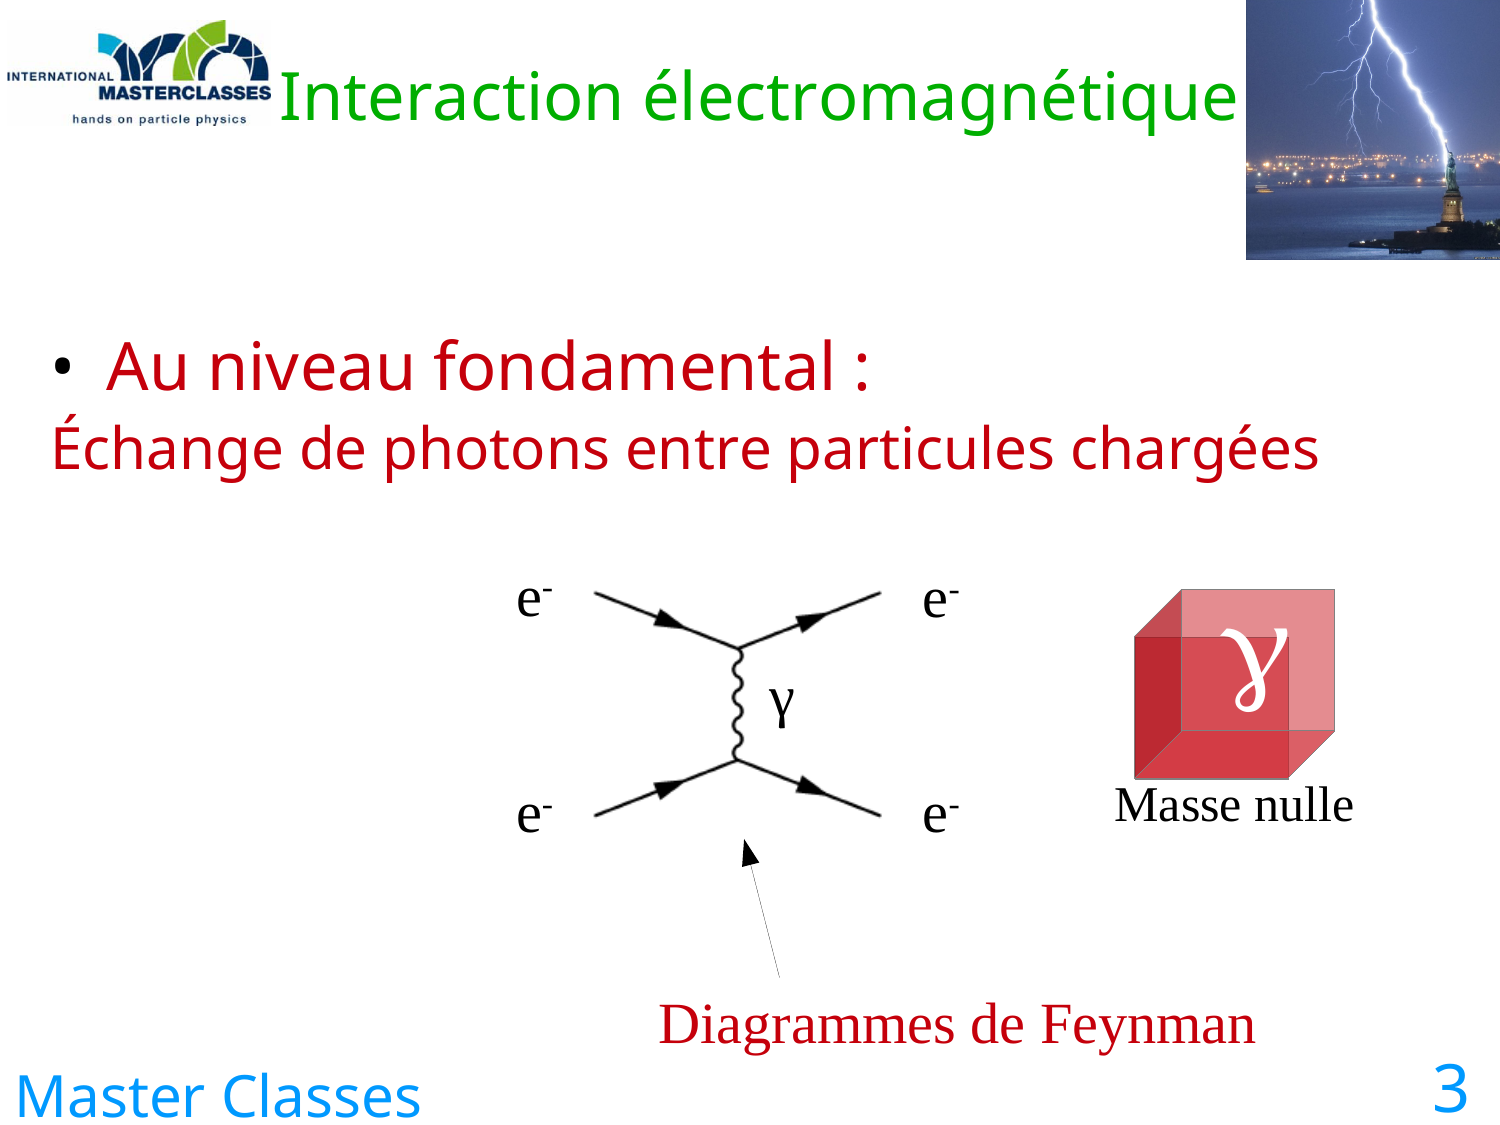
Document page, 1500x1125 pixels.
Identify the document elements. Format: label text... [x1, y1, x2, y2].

picture [569, 563, 918, 839]
text_box e- [501, 549, 568, 636]
text_box e- [908, 766, 975, 852]
text_box γ [754, 649, 810, 736]
text_box Masse nulle [1099, 763, 1371, 839]
text_box e- [908, 551, 975, 637]
text_box γ [1207, 555, 1308, 721]
text_box Diagrammes de Feynman [644, 977, 1273, 1064]
text_box e- [501, 766, 568, 852]
list Au niveau fondamental : Échange de photons entre particules chargées [35, 324, 1500, 1087]
picture [1246, 0, 1500, 260]
title Interaction électromagnétique [222, 0, 1246, 188]
text_box [1134, 589, 1335, 763]
picture [2, 10, 222, 130]
